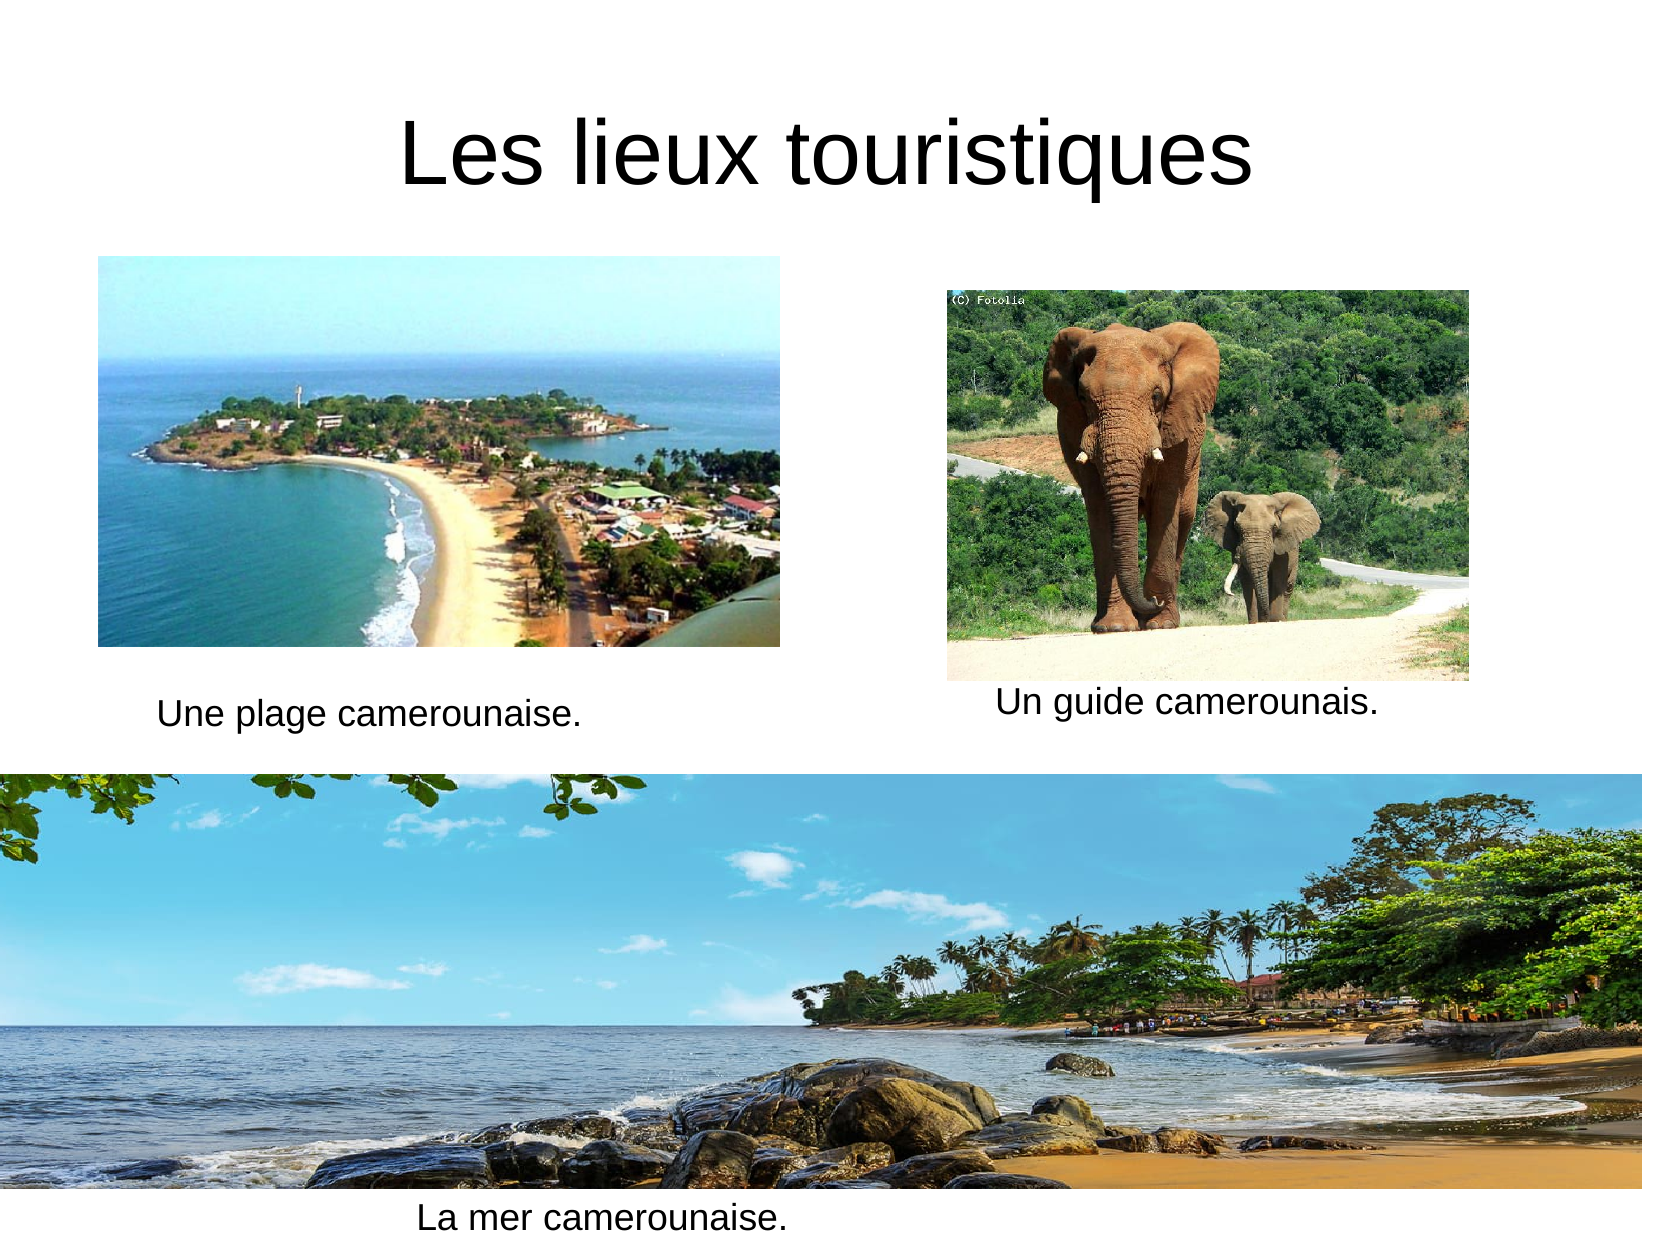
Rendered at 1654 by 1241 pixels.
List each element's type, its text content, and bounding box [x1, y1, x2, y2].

picture [98, 256, 780, 647]
picture [947, 290, 1469, 681]
title Les lieux touristiques [82, 49, 1571, 257]
picture [0, 774, 1642, 1189]
text_box Une plage camerounaise. [141, 685, 733, 742]
text_box La mer camerounaise. [401, 1188, 886, 1241]
text_box Un guide camerounais. [980, 673, 1418, 731]
